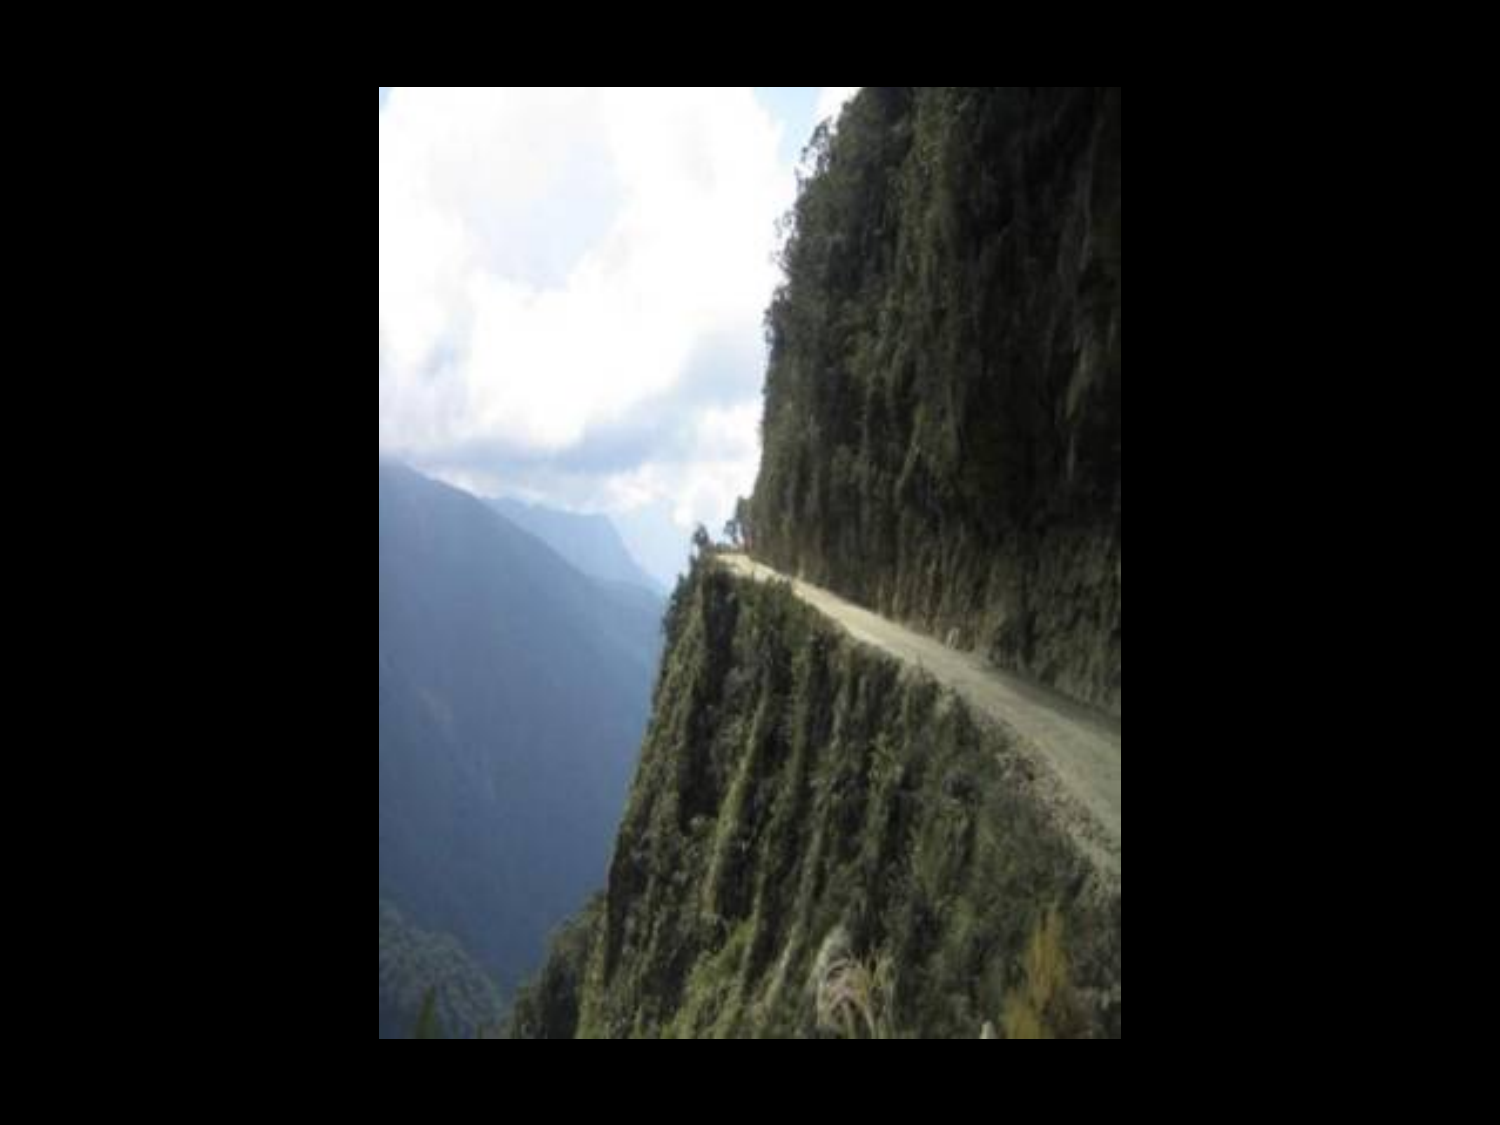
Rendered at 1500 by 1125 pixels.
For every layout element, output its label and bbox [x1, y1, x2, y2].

picture [379, 87, 1121, 1039]
